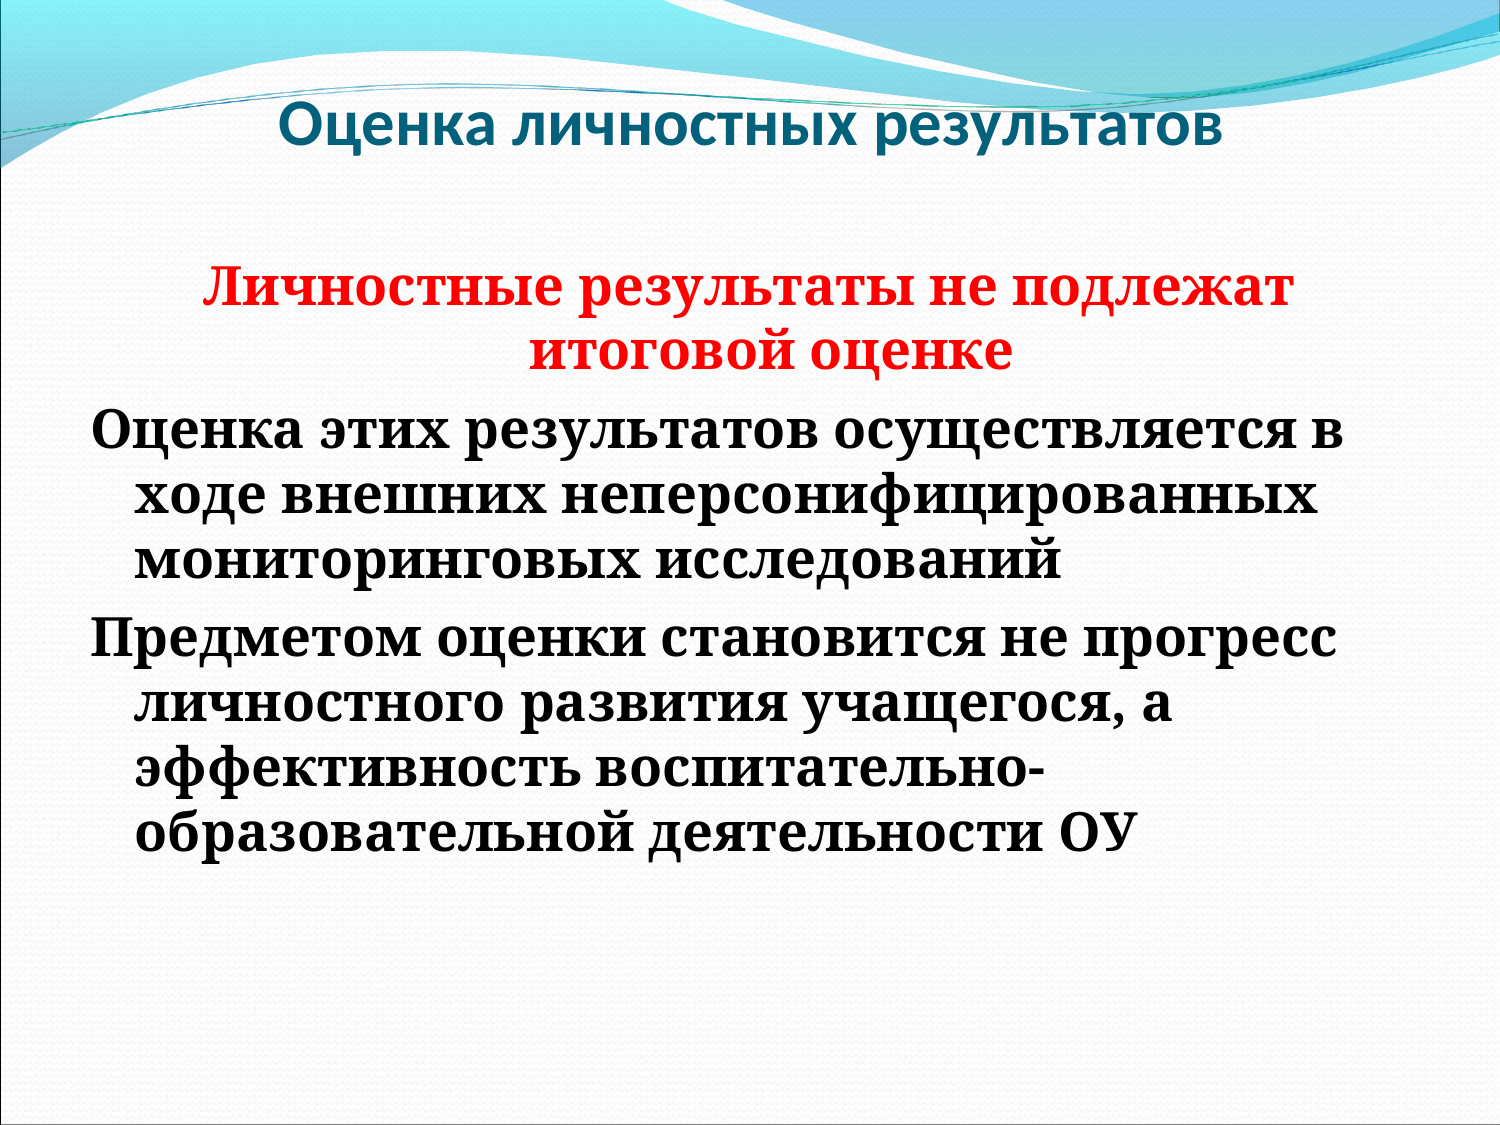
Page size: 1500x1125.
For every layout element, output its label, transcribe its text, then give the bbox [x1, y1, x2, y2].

list Личностные результаты не подлежат итоговой оценке Оценка этих результатов осуществляется в ходе внешних неперсонифицированных мониторинговых исследований Предметом оценки становится не прогресс личностного развития учащегося, а эффективность воспитательно-образовательной деятельности ОУ [75, 243, 1426, 1038]
picture [0, 0, 1500, 1125]
title Оценка личностных результатов [76, 71, 1427, 159]
